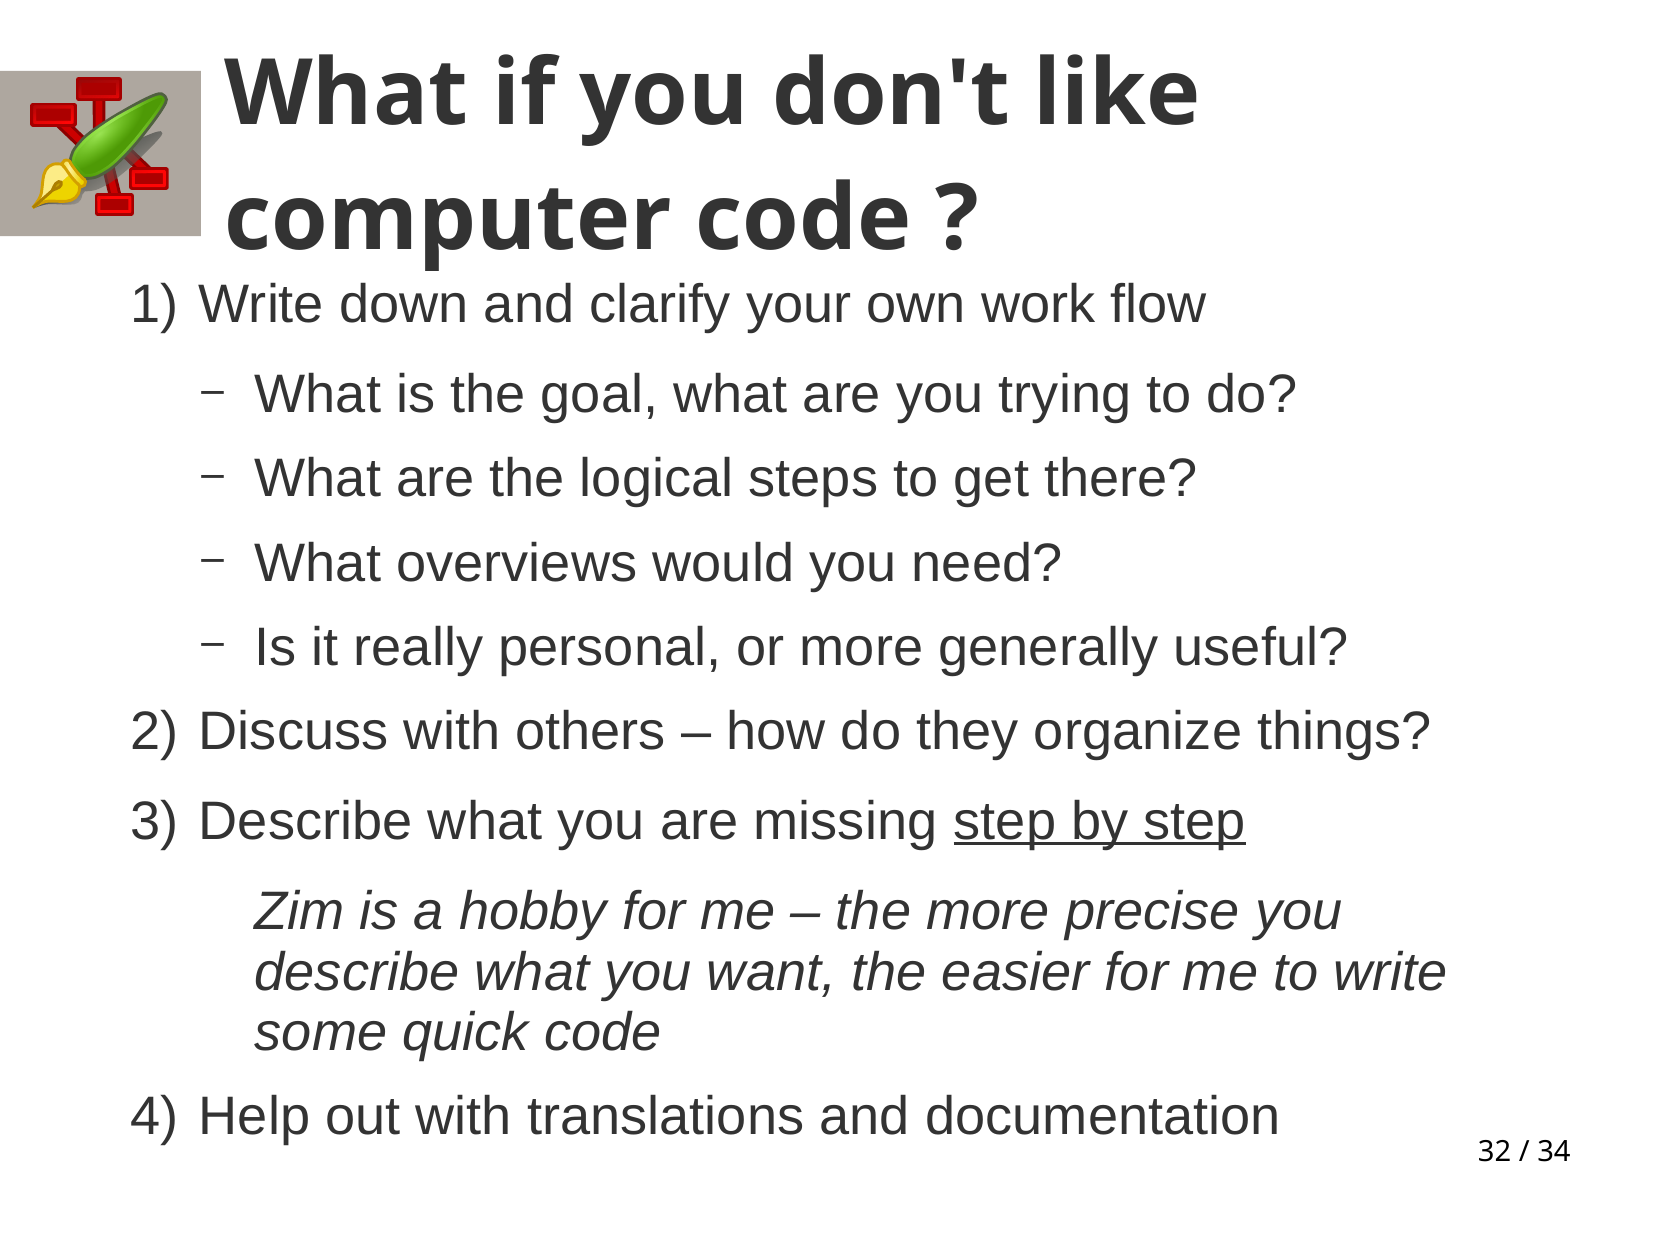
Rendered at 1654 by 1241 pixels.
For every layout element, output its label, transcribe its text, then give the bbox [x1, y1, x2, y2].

list Write down and clarify your own work flow What is the goal, what are you trying to do? What are the logical steps to get there? What overviews would you need? Is it really personal, or more generally useful? Discuss with others – how do they organize things? Describe what you are missing step by step Zim is a hobby for me – the more precise you describe what you want, the easier for me to write some quick code Help out with translations and documentation [112, 273, 1531, 993]
title What if you don't like computer code ? [224, 44, 1571, 259]
